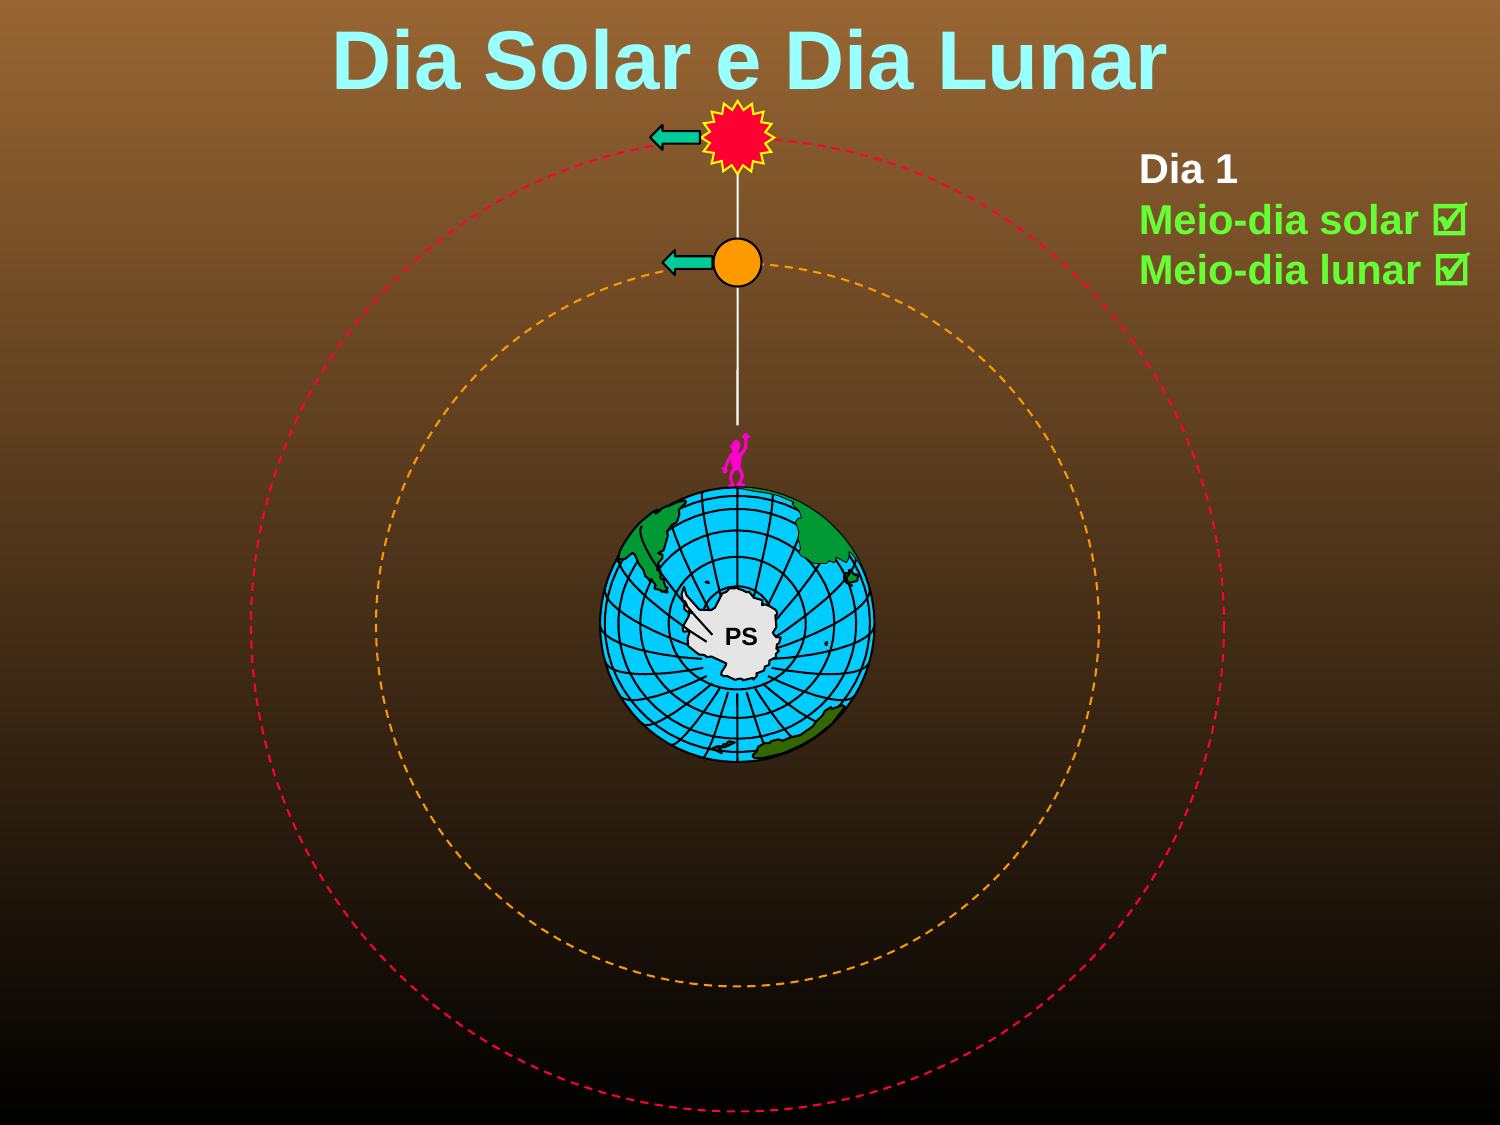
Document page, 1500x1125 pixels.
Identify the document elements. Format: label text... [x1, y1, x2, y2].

text_box [780, 619, 804, 645]
text_box [676, 742, 706, 756]
text_box [705, 511, 736, 533]
text_box [715, 558, 736, 588]
text_box [777, 641, 801, 657]
text_box [635, 700, 664, 722]
text_box [620, 526, 665, 590]
text_box [602, 597, 606, 628]
text_box [622, 555, 636, 574]
text_box [716, 718, 736, 737]
text_box [682, 537, 711, 571]
text_box [792, 694, 824, 714]
text_box PS [710, 614, 774, 659]
text_box [823, 646, 852, 673]
text_box [852, 579, 865, 607]
text_box [693, 564, 717, 600]
text_box [707, 689, 768, 716]
text_box [708, 594, 719, 608]
text_box [757, 564, 781, 600]
text_box [650, 694, 683, 715]
title Dia Solar e Dia Lunar [112, 0, 1388, 126]
text_box [658, 672, 696, 690]
text_box [609, 569, 626, 607]
text_box [722, 434, 750, 486]
text_box [673, 681, 707, 702]
text_box [662, 551, 689, 589]
text_box [848, 639, 867, 671]
text_box [690, 686, 718, 710]
text_box [864, 633, 873, 666]
text_box [806, 599, 833, 635]
text_box [647, 653, 685, 672]
text_box [642, 599, 668, 635]
text_box [660, 530, 678, 564]
text_box [712, 238, 762, 287]
text_box [679, 503, 702, 522]
text_box Dia 1 Meio-dia solar  Meio-dia lunar  [1124, 137, 1487, 302]
text_box [739, 498, 771, 512]
text_box [620, 614, 642, 648]
text_box [647, 584, 674, 612]
text_box [764, 538, 792, 571]
text_box [642, 627, 675, 655]
text_box [832, 583, 853, 621]
text_box [649, 725, 677, 743]
text_box [630, 565, 648, 592]
text_box [633, 675, 666, 696]
text_box [658, 719, 687, 737]
text_box [857, 603, 868, 640]
text_box [602, 634, 610, 665]
text_box [703, 489, 736, 498]
text_box [778, 672, 816, 690]
text_box [609, 669, 627, 698]
text_box [801, 573, 828, 613]
text_box [607, 638, 627, 671]
text_box [757, 714, 782, 734]
text_box [662, 249, 675, 271]
text_box [771, 577, 796, 613]
text_box [707, 738, 736, 760]
text_box [831, 673, 858, 699]
text_box [606, 602, 618, 640]
text_box [685, 615, 710, 655]
text_box [621, 582, 643, 621]
text_box [693, 714, 718, 734]
text_box [739, 532, 765, 559]
text_box [833, 614, 855, 648]
text_box [670, 619, 687, 642]
text_box [686, 494, 700, 504]
text_box [709, 532, 736, 559]
text_box [739, 700, 849, 760]
text_box [671, 597, 687, 623]
text_box [683, 590, 775, 629]
text_box [848, 670, 865, 698]
text_box [808, 675, 842, 696]
text_box [739, 558, 760, 588]
text_box [767, 681, 801, 702]
text_box [799, 627, 833, 655]
text_box [617, 673, 643, 699]
text_box [673, 641, 792, 688]
text_box [626, 701, 650, 724]
text_box [739, 718, 758, 737]
text_box [641, 502, 684, 562]
text_box [848, 574, 856, 581]
text_box [739, 511, 769, 533]
text_box [722, 659, 768, 678]
text_box [684, 577, 704, 608]
text_box [774, 706, 803, 727]
text_box [700, 100, 775, 175]
text_box [757, 686, 784, 710]
text_box [775, 597, 803, 634]
text_box [704, 498, 736, 511]
text_box [674, 516, 705, 546]
text_box [790, 653, 828, 672]
text_box [623, 646, 652, 673]
text_box [671, 706, 700, 727]
text_box [737, 487, 868, 592]
text_box [869, 597, 873, 629]
text_box [607, 563, 618, 592]
text_box [774, 638, 778, 653]
text_box [684, 731, 711, 747]
